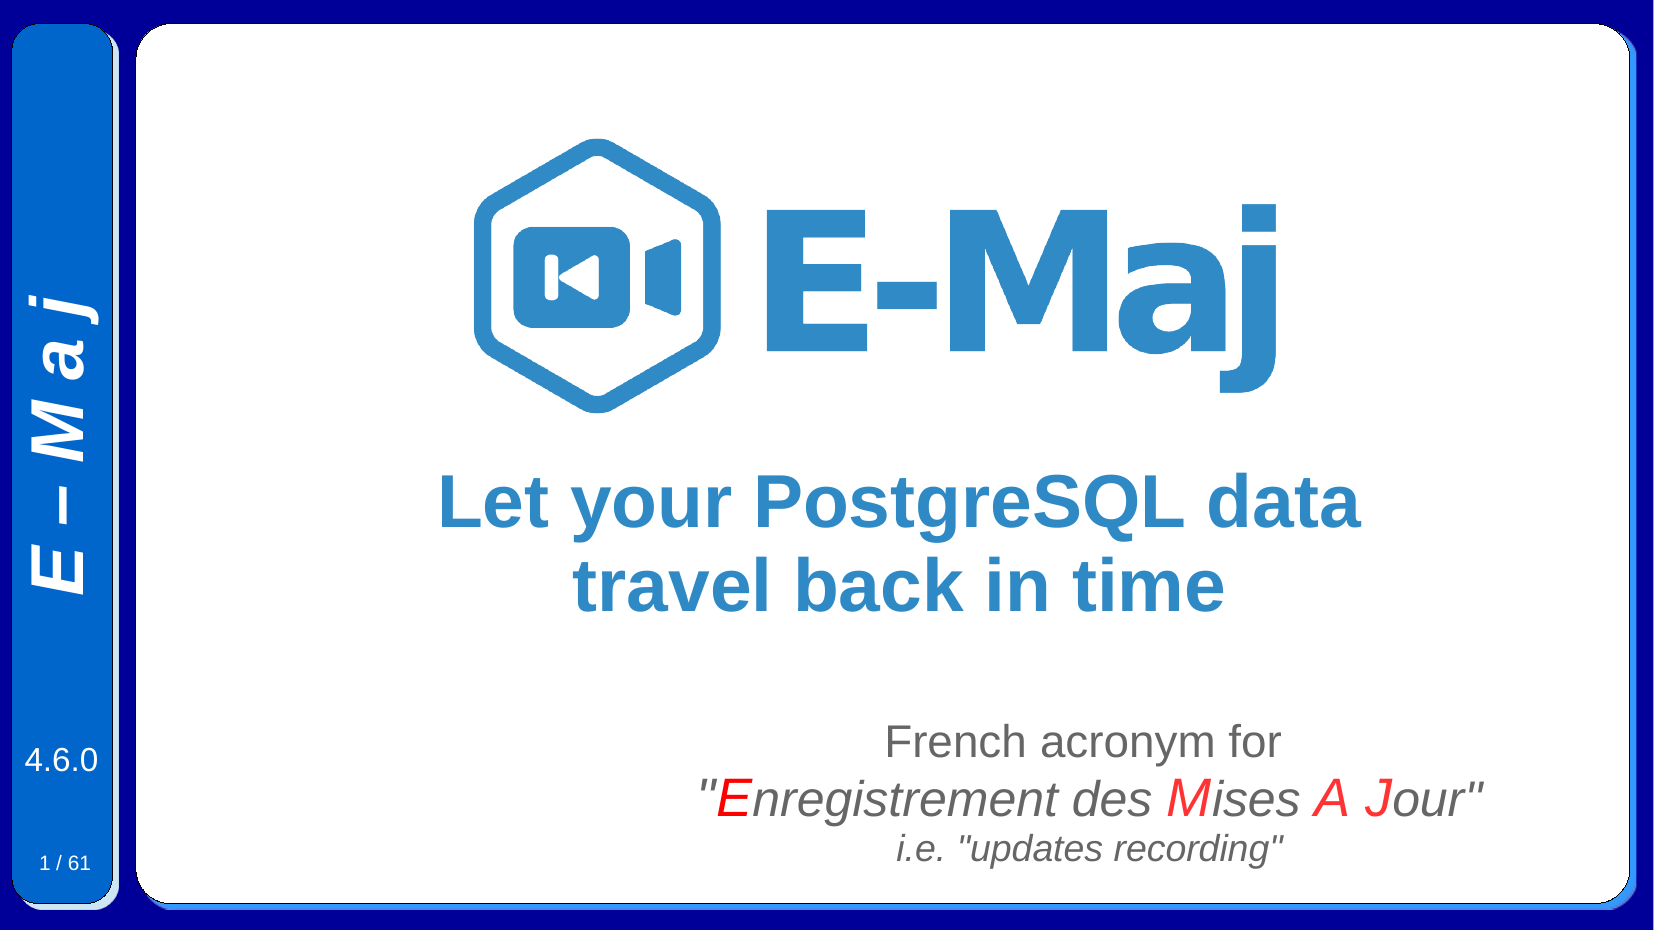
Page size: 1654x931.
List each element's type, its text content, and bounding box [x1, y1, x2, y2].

picture [472, 137, 1276, 366]
text_box French acronym for "Enregistrement des Mises A Jour" i.e. "updates recording" [602, 708, 1577, 878]
text_box Let your PostgreSQL data travel back in time [194, 366, 1570, 832]
